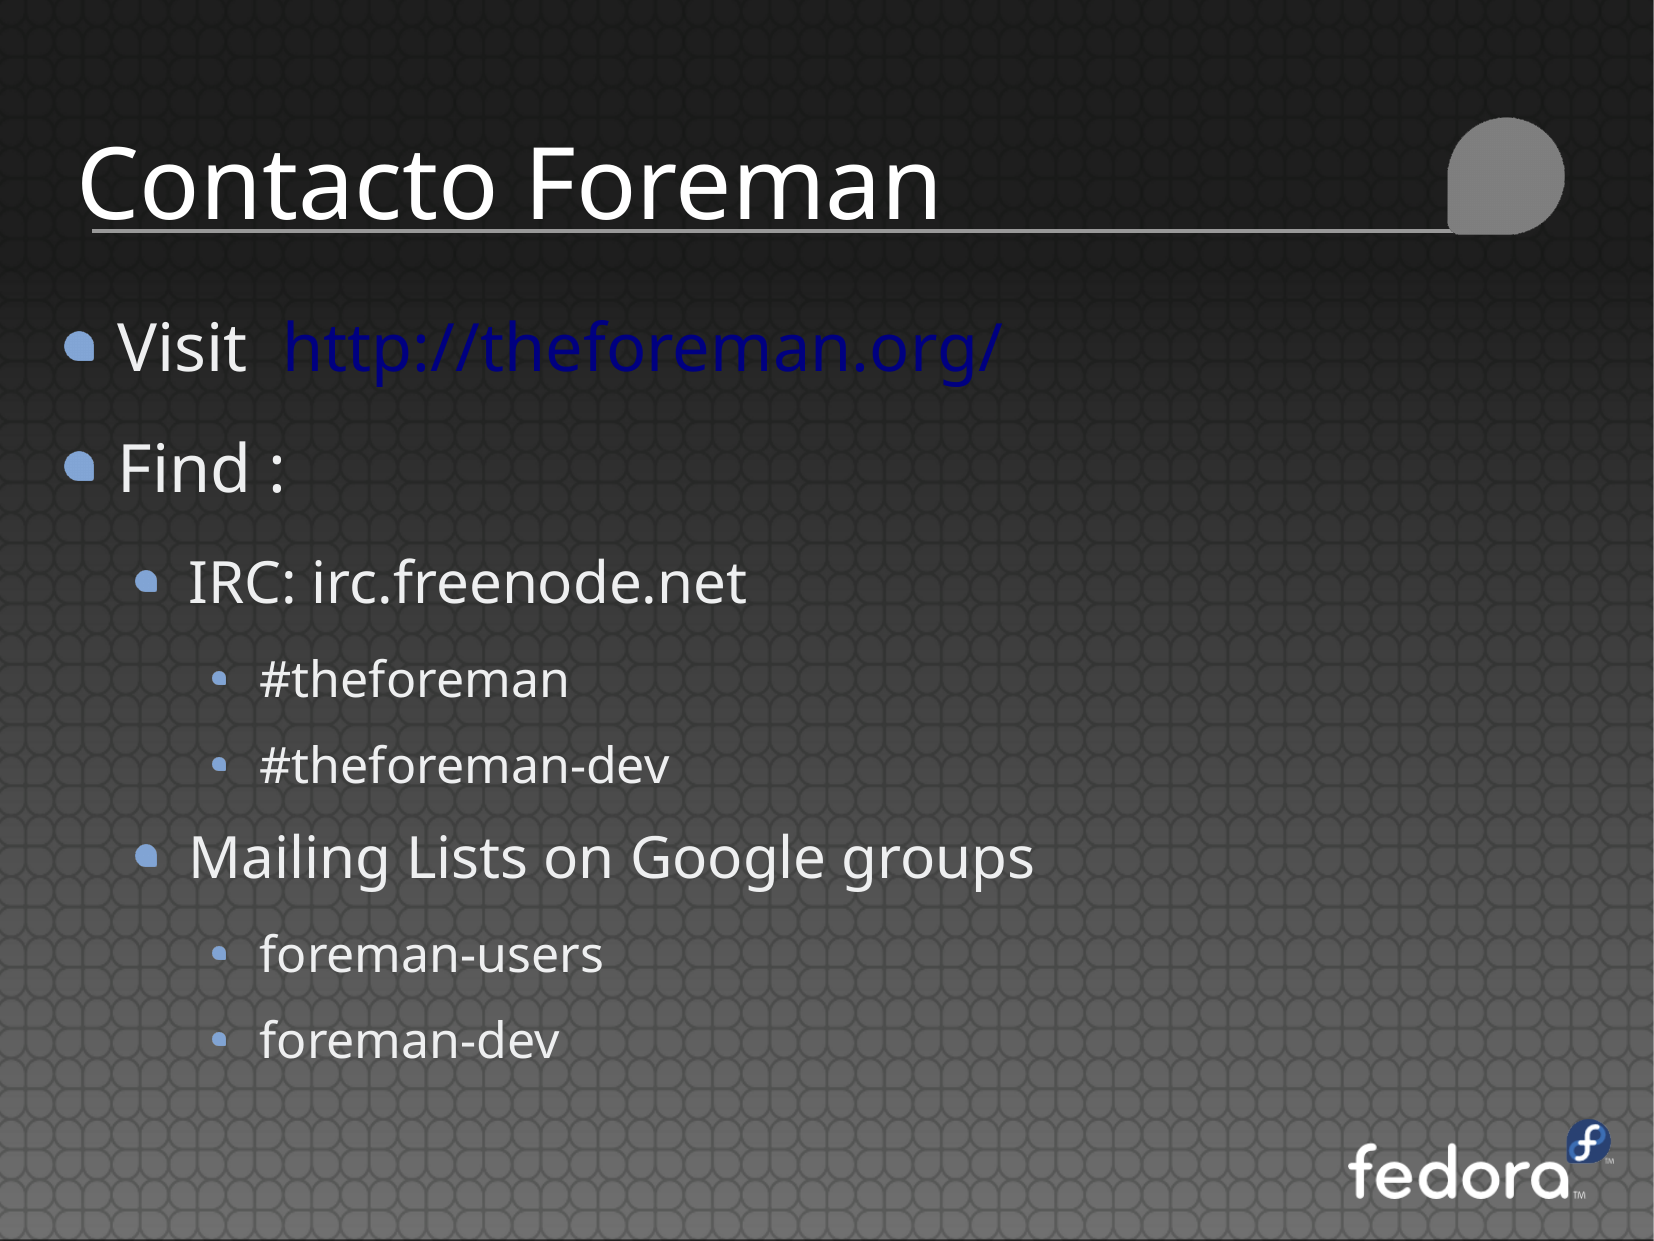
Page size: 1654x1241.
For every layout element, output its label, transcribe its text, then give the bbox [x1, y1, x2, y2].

picture [0, 0, 1654, 1241]
title Contacto Foreman [76, 112, 1566, 249]
list Visit http://theforeman.org/ Find : IRC: irc.freenode.net #theforeman #theforeman-dev Mailing Lists on Google groups foreman-users foreman-dev [46, 300, 1536, 1105]
